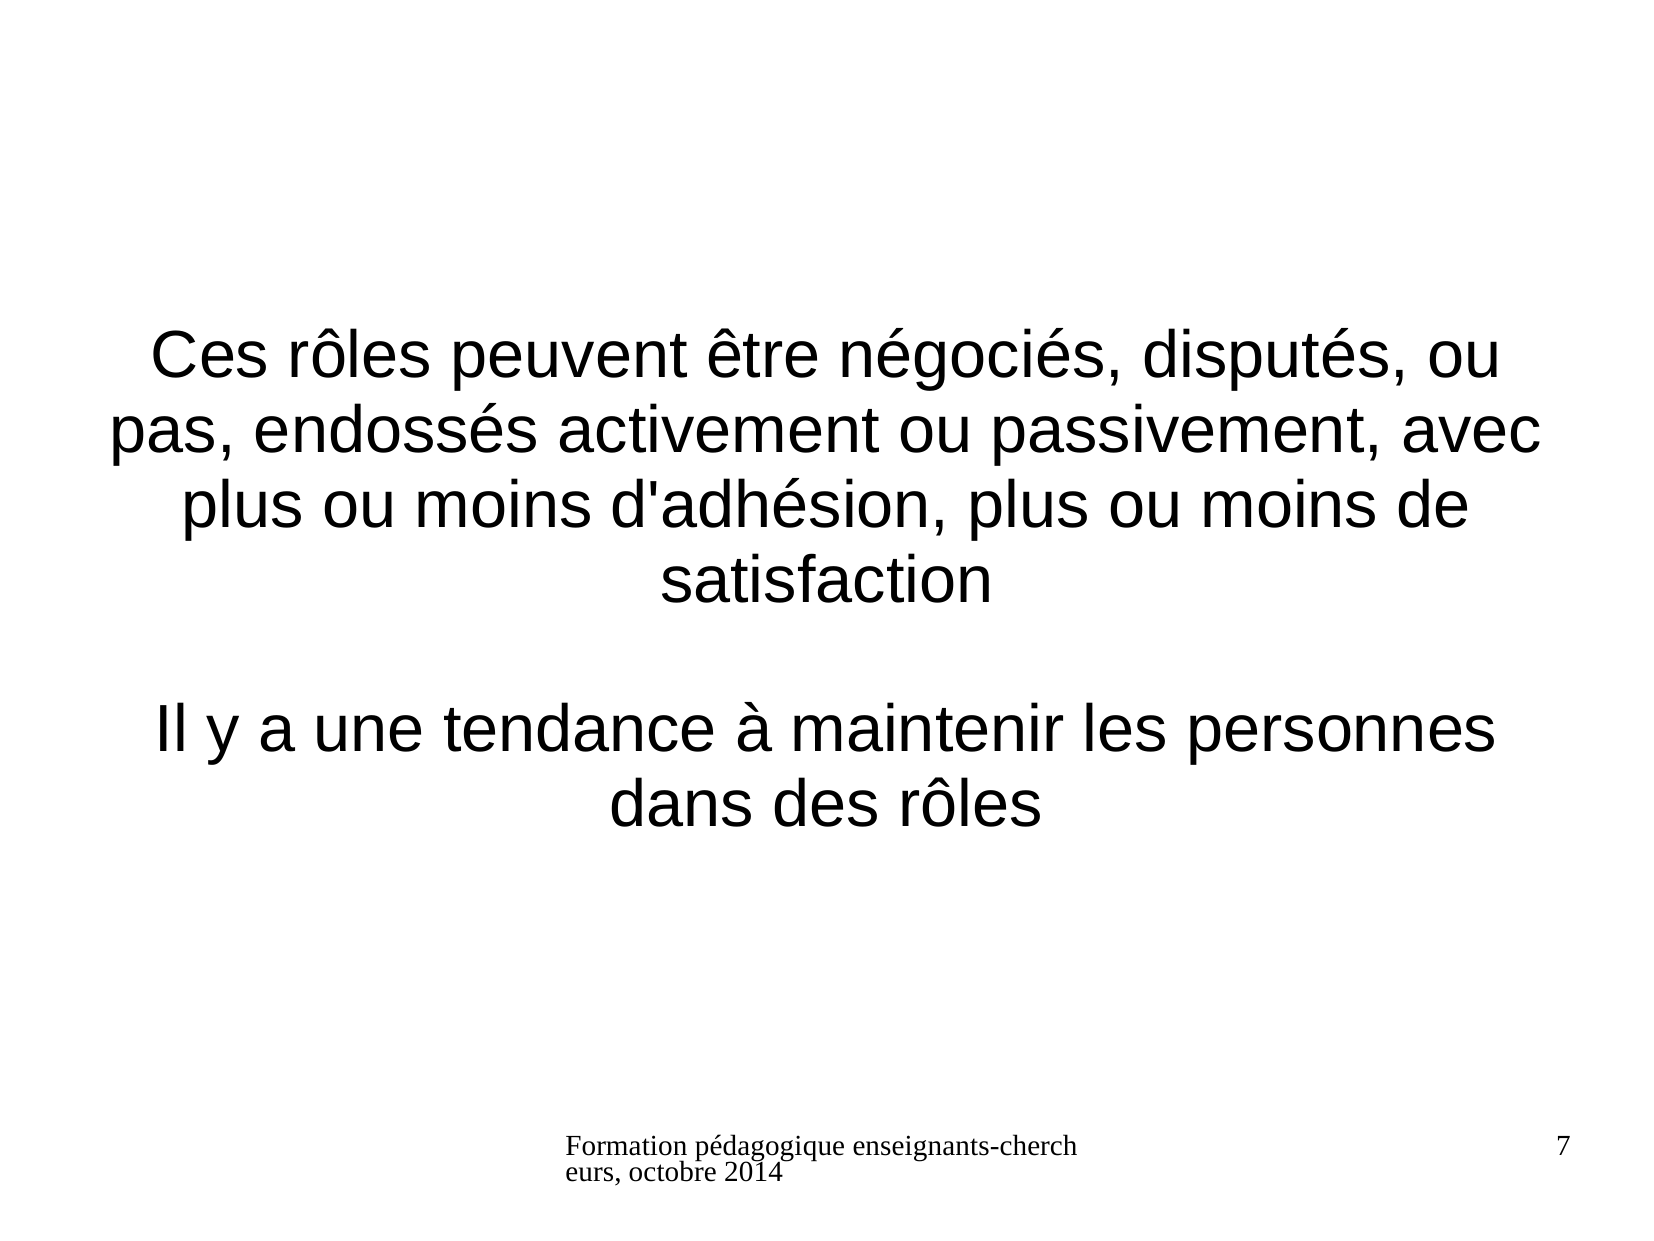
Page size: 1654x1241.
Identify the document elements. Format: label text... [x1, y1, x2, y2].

subtitle Ces rôles peuvent être négociés, disputés, ou pas, endossés activement ou passivement, avec plus ou moins d'adhésion, plus ou moins de satisfaction Il y a une tendance à maintenir les personnes dans des rôles [82, 49, 1571, 1109]
